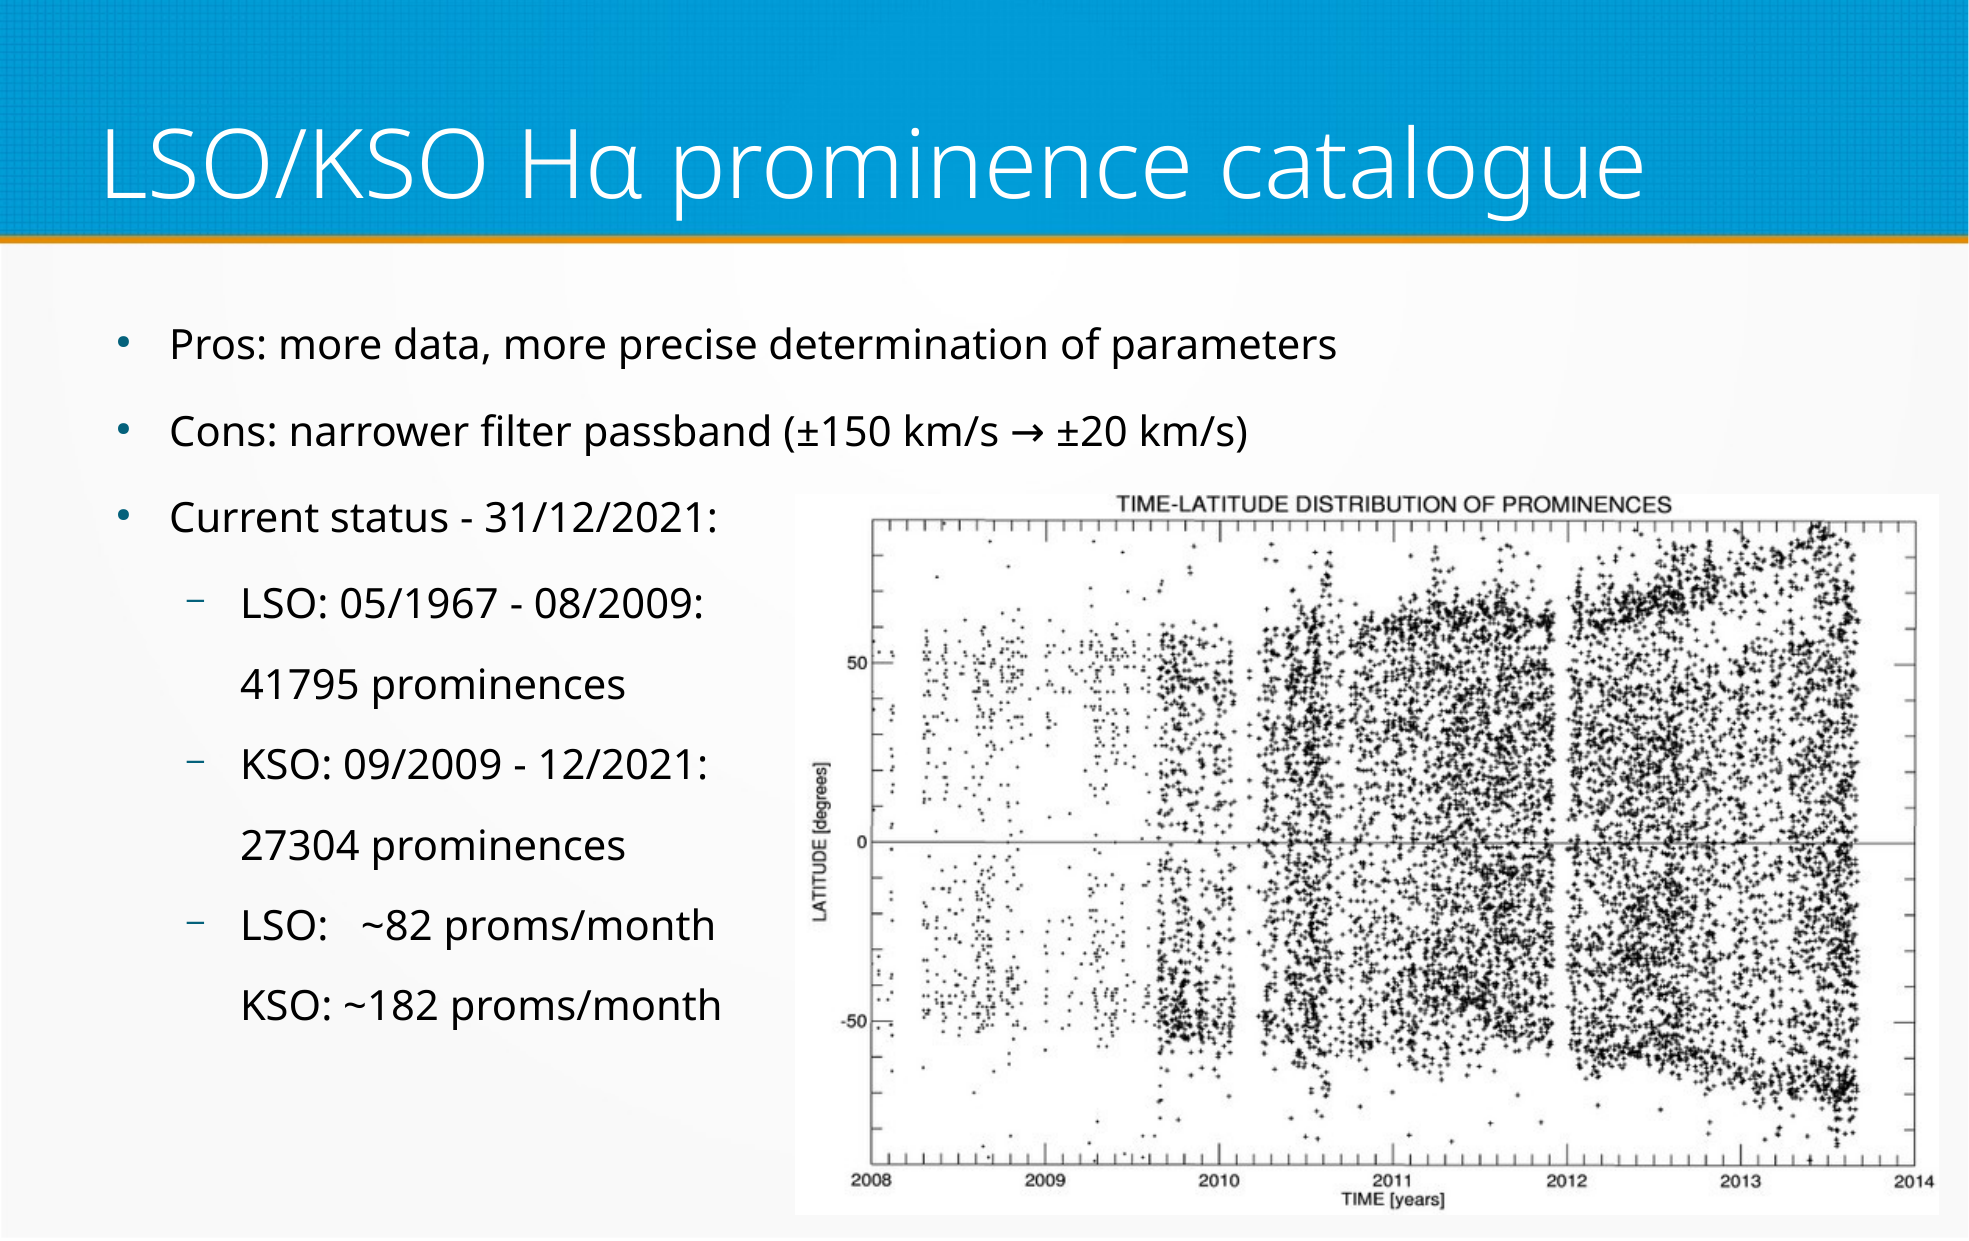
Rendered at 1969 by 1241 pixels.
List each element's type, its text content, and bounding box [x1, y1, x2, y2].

picture [0, 233, 1969, 1241]
list Pros: more data, more precise determination of parameters Cons: narrower filter passband (±150 km/s → ±20 km/s) Current status - 31/12/2021: LSO: 05/1967 ­- 08/2009: 41795 prominences KSO: 09/2009 ­- 12/2021: 27304 prominences LSO: ~82 proms/month KSO: ~182 proms/month [98, 315, 1861, 1081]
title LSO/KSO Hα prominence catalogue [98, 19, 1870, 227]
